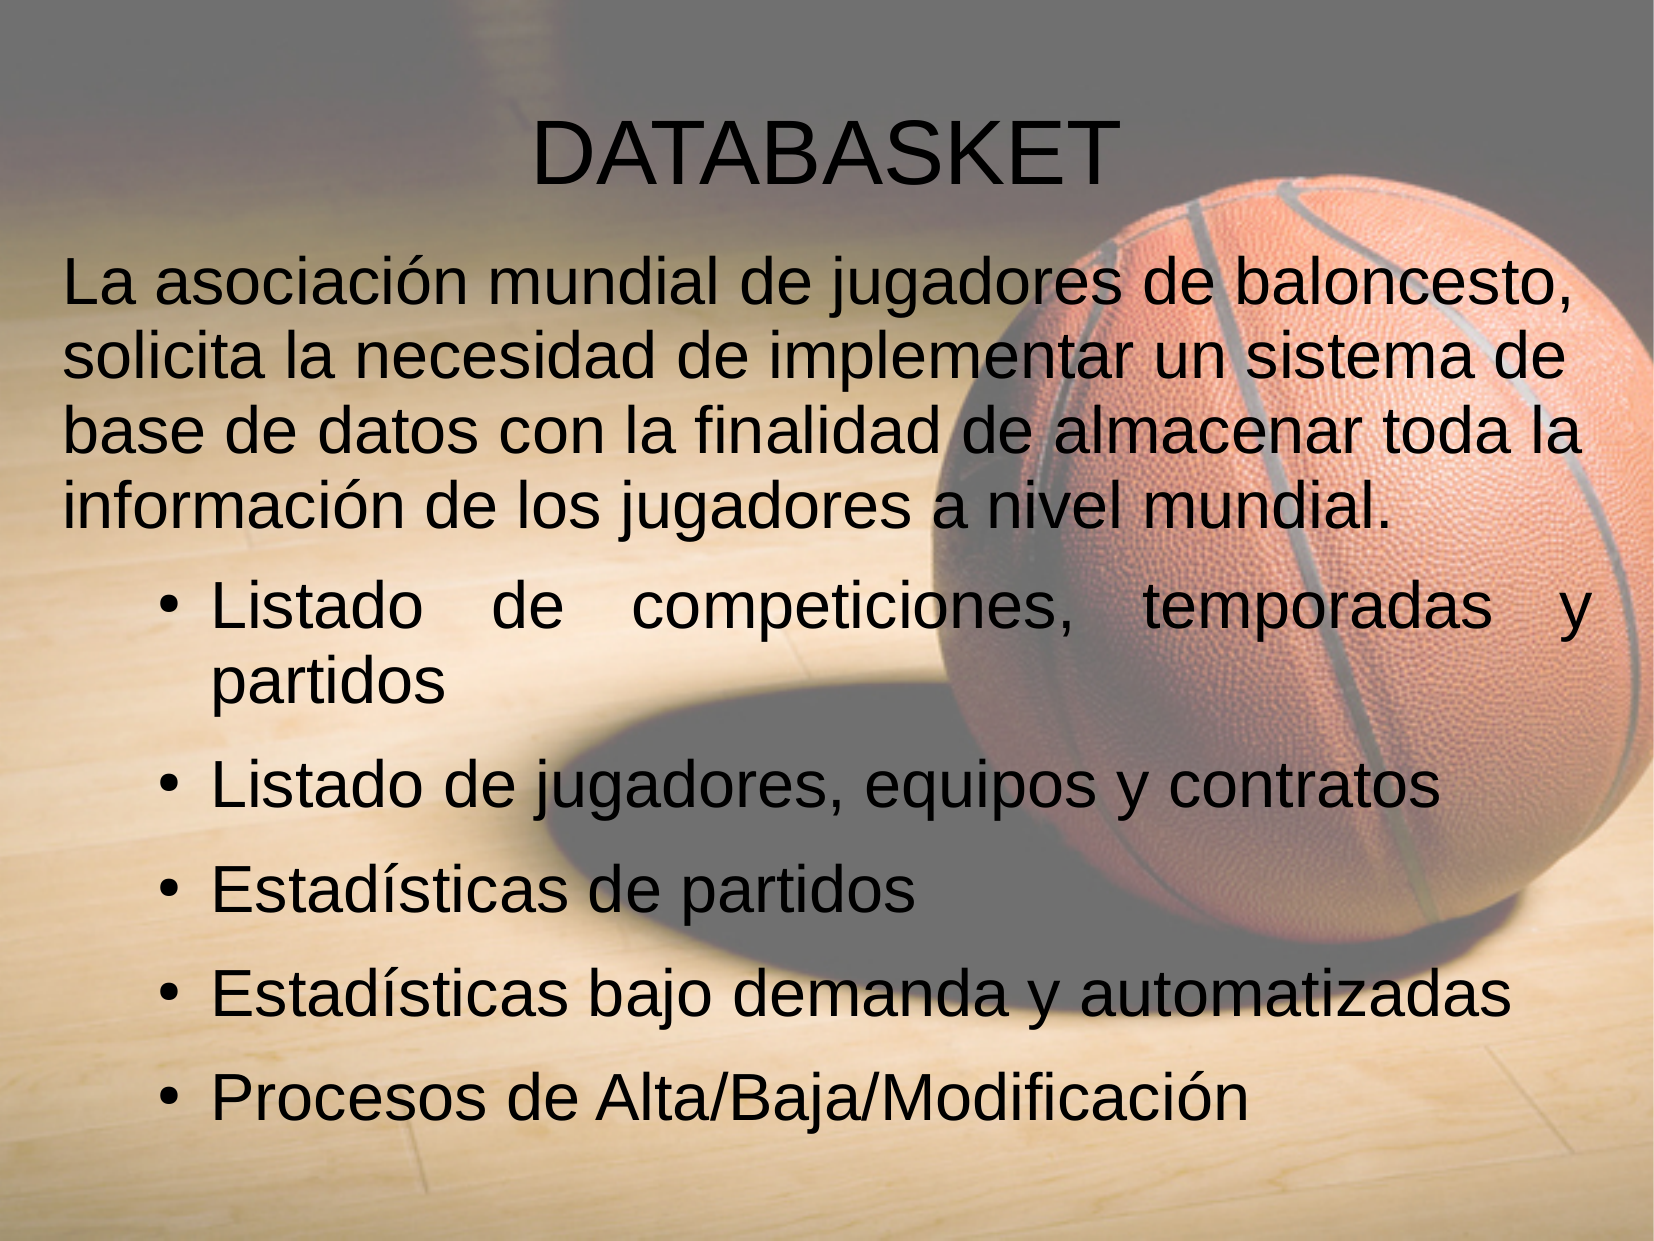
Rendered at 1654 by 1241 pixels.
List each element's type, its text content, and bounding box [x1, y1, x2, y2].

title DATABASKET [82, 49, 1571, 236]
list Listado de competiciones, temporadas y partidos Listado de jugadores, equipos y contratos Estadísticas de partidos Estadísticas bajo demanda y automatizadas Procesos de Alta/Baja/Modificación [139, 568, 1595, 1099]
text_box La asociación mundial de jugadores de baloncesto, solicita la necesidad de implementar un sistema de base de datos con la finalidad de almacenar toda la información de los jugadores a nivel mundial. [47, 236, 1607, 551]
picture [0, 0, 1654, 1241]
